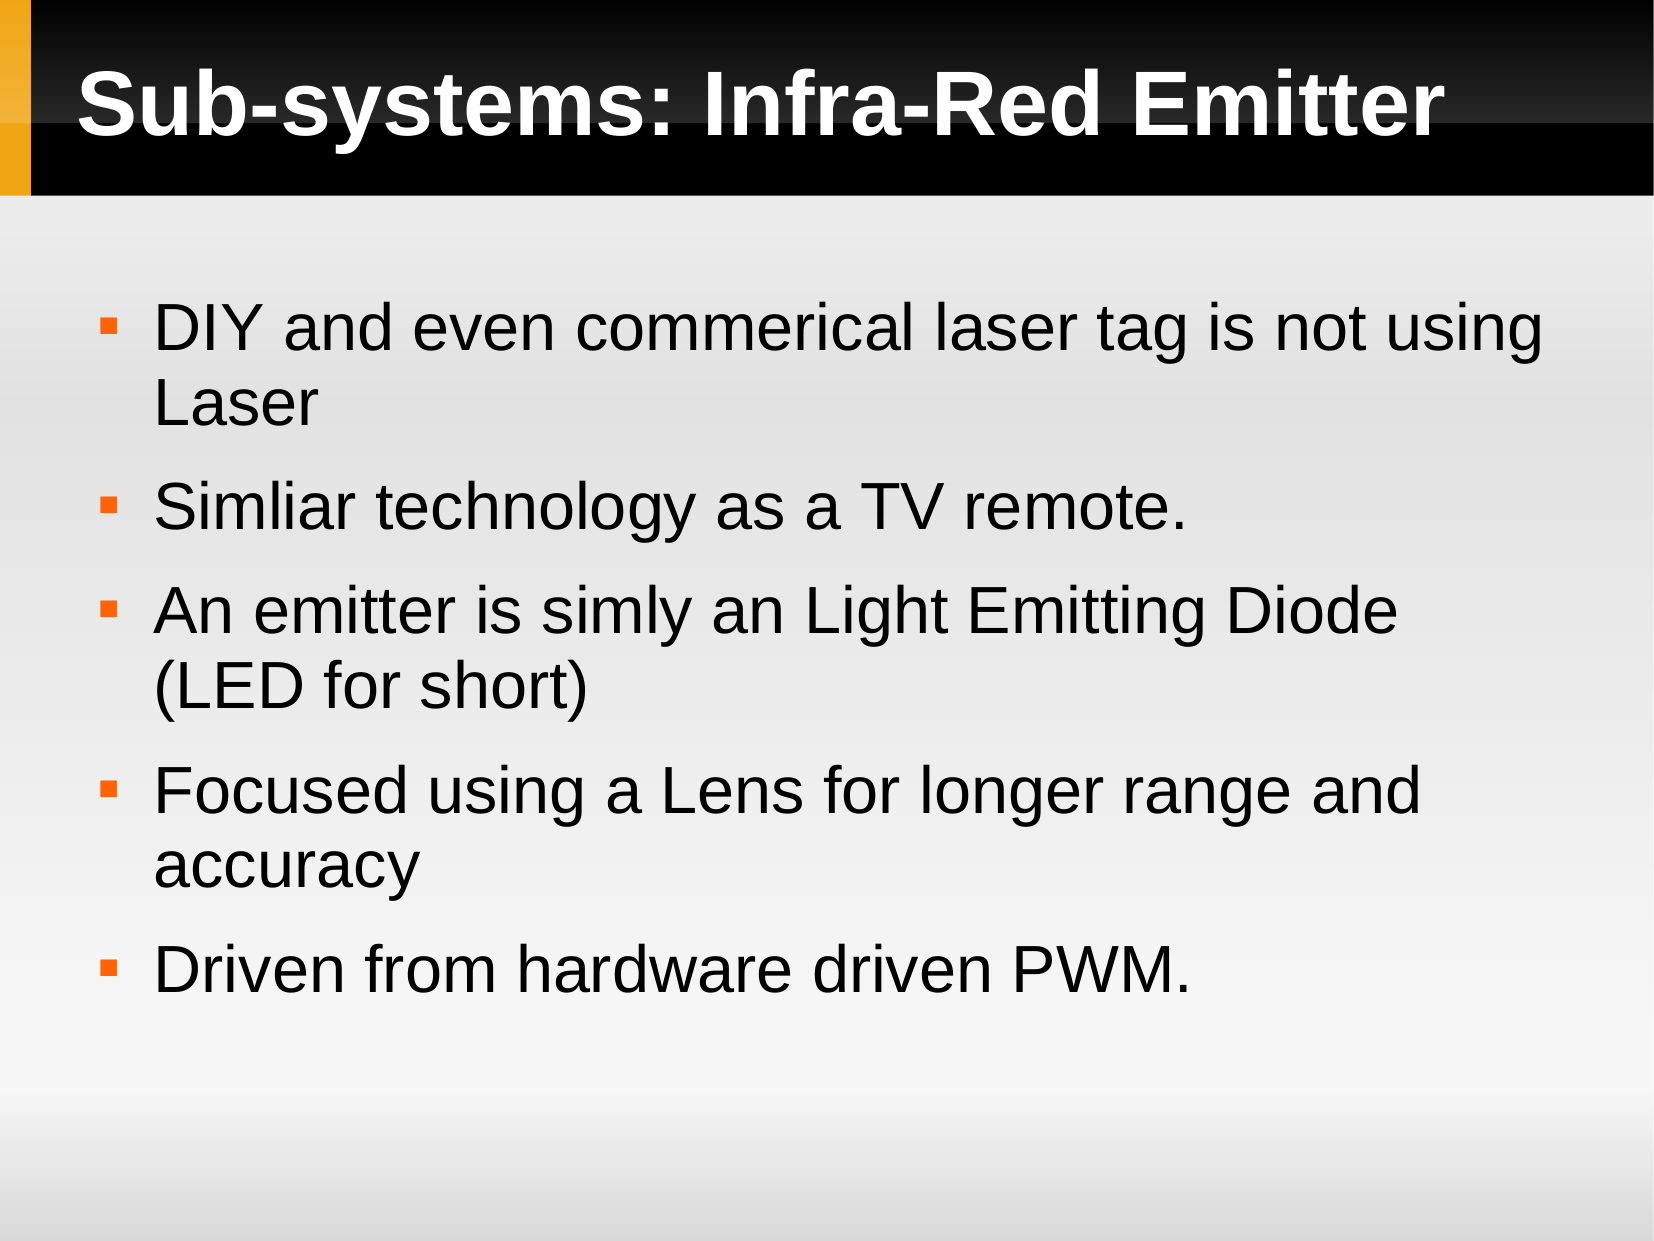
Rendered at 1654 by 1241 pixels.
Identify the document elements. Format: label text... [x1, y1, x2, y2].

picture [0, 0, 1654, 1241]
title Sub-systems: Infra-Red Emitter [76, 7, 1565, 200]
list DIY and even commerical laser tag is not using Laser Simliar technology as a TV remote. An emitter is simly an Light Emitting Diode (LED for short) Focused using a Lens for longer range and accuracy Driven from hardware driven PWM. [82, 290, 1571, 1094]
